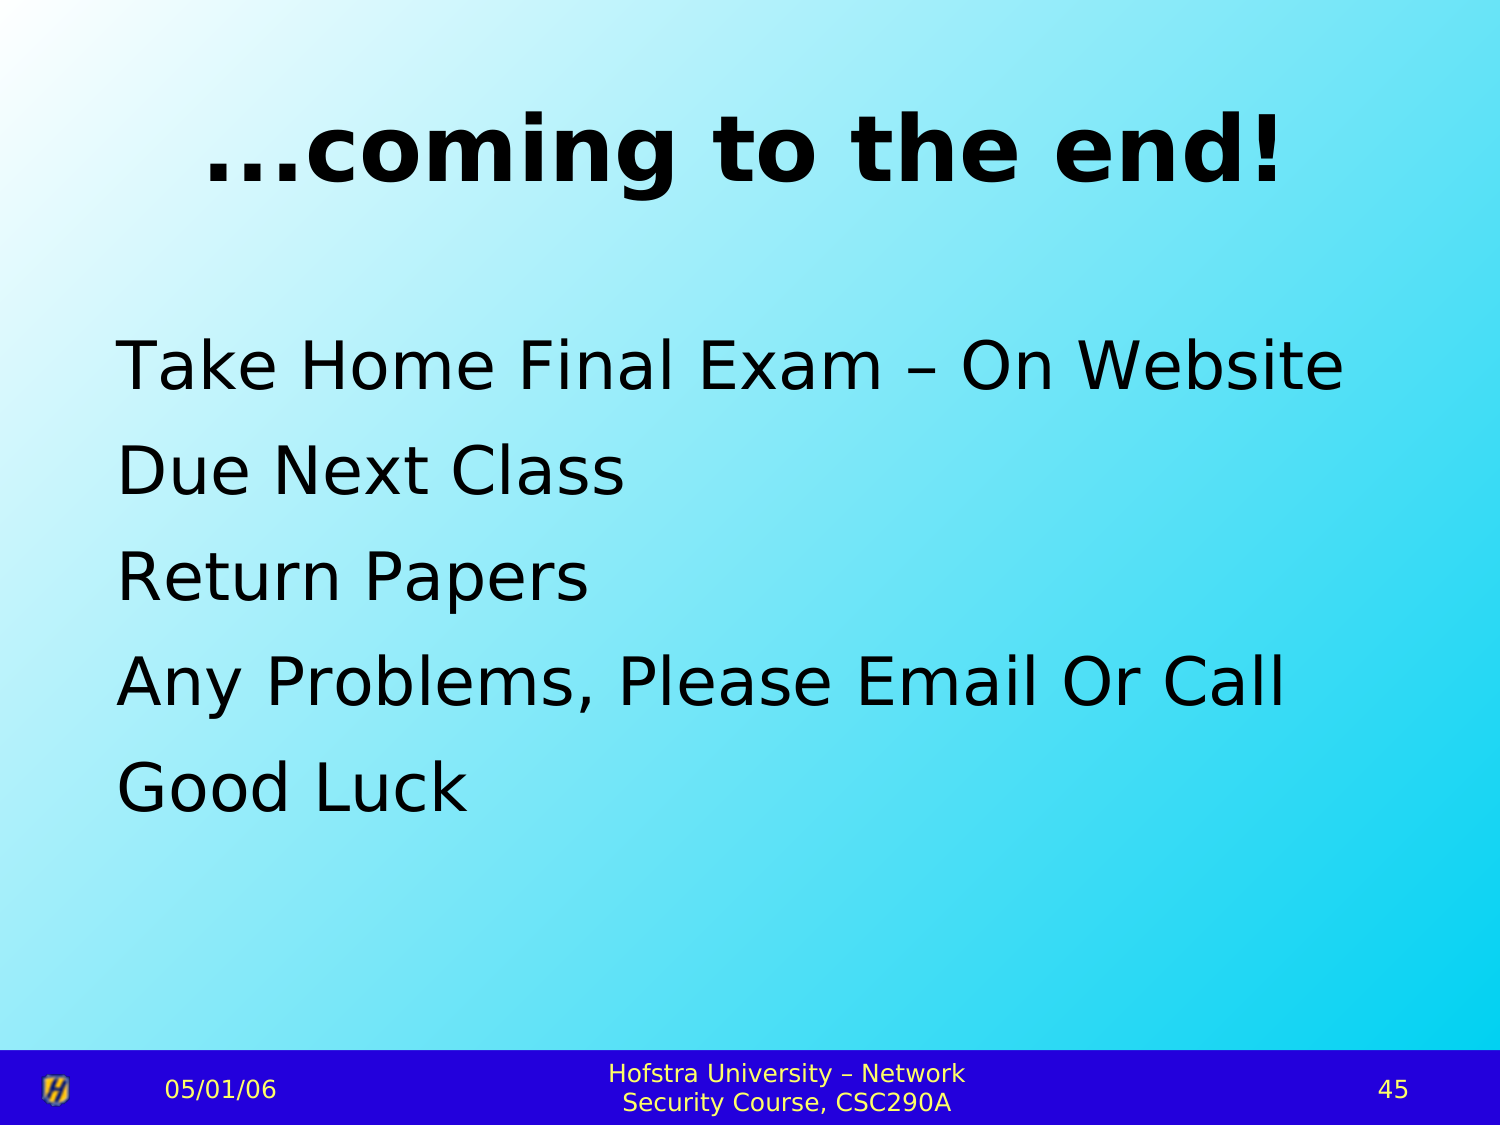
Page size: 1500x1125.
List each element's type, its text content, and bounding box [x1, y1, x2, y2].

list Take Home Final Exam – On Website Due Next Class Return Papers Any Problems, Please Email Or Call Good Luck [116, 328, 1392, 996]
title ...coming to the end! [66, 44, 1426, 256]
picture [37, 1072, 76, 1110]
